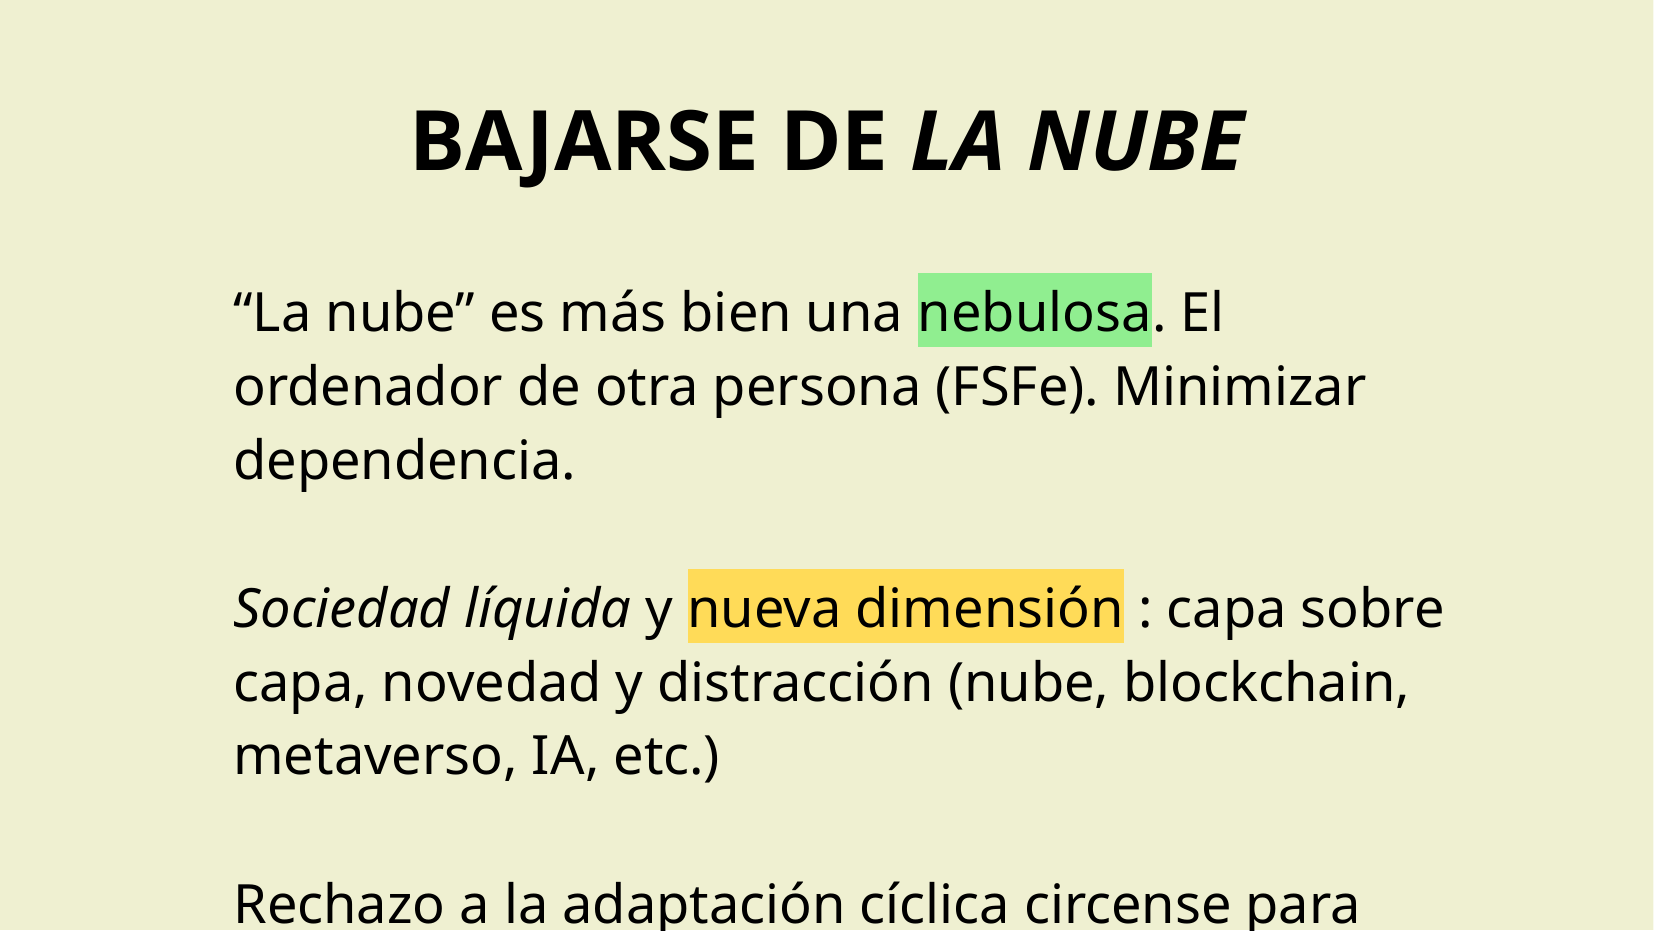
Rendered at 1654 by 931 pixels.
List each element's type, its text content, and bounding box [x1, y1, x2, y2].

text_box “La nube” es más bien una nebulosa. El ordenador de otra persona (FSFe). Minimizar dependencia. Sociedad líquida y nueva dimensión : capa sobre capa, novedad y distracción (nube, blockchain, metaverso, IA, etc.) Rechazo a la adaptación cíclica circense para escoger herramientas en base a valores propios y necesidades reales. [218, 265, 1506, 849]
title BajarSE de la nube [82, 60, 1571, 216]
